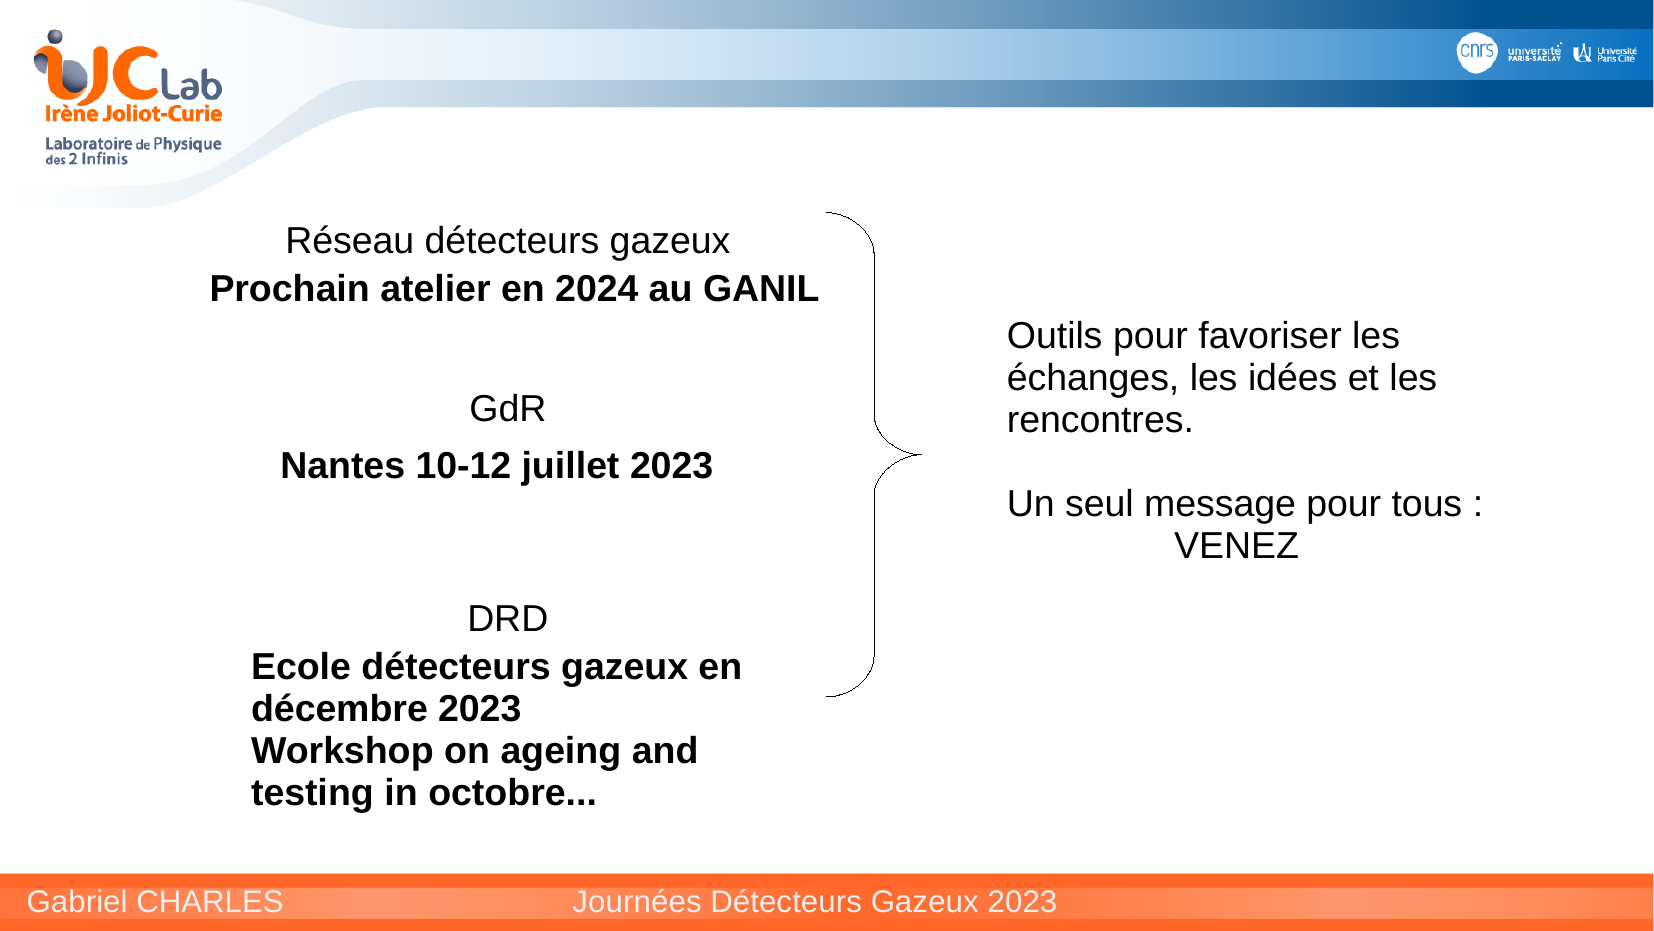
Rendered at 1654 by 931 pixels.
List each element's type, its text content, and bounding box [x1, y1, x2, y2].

text_box Nantes 10-12 juillet 2023 [265, 437, 739, 497]
picture [0, 0, 1654, 254]
text_box Réseau détecteurs gazeux GdR DRD [177, 212, 839, 648]
text_box Ecole détecteurs gazeux en décembre 2023 Workshop on ageing and testing in octobre... [236, 637, 780, 821]
text_box Outils pour favoriser les échanges, les idées et les rencontres. Un seul message pour tous : VENEZ [992, 307, 1524, 574]
text_box Prochain atelier en 2024 au GANIL [194, 259, 869, 319]
picture [0, 874, 1654, 931]
